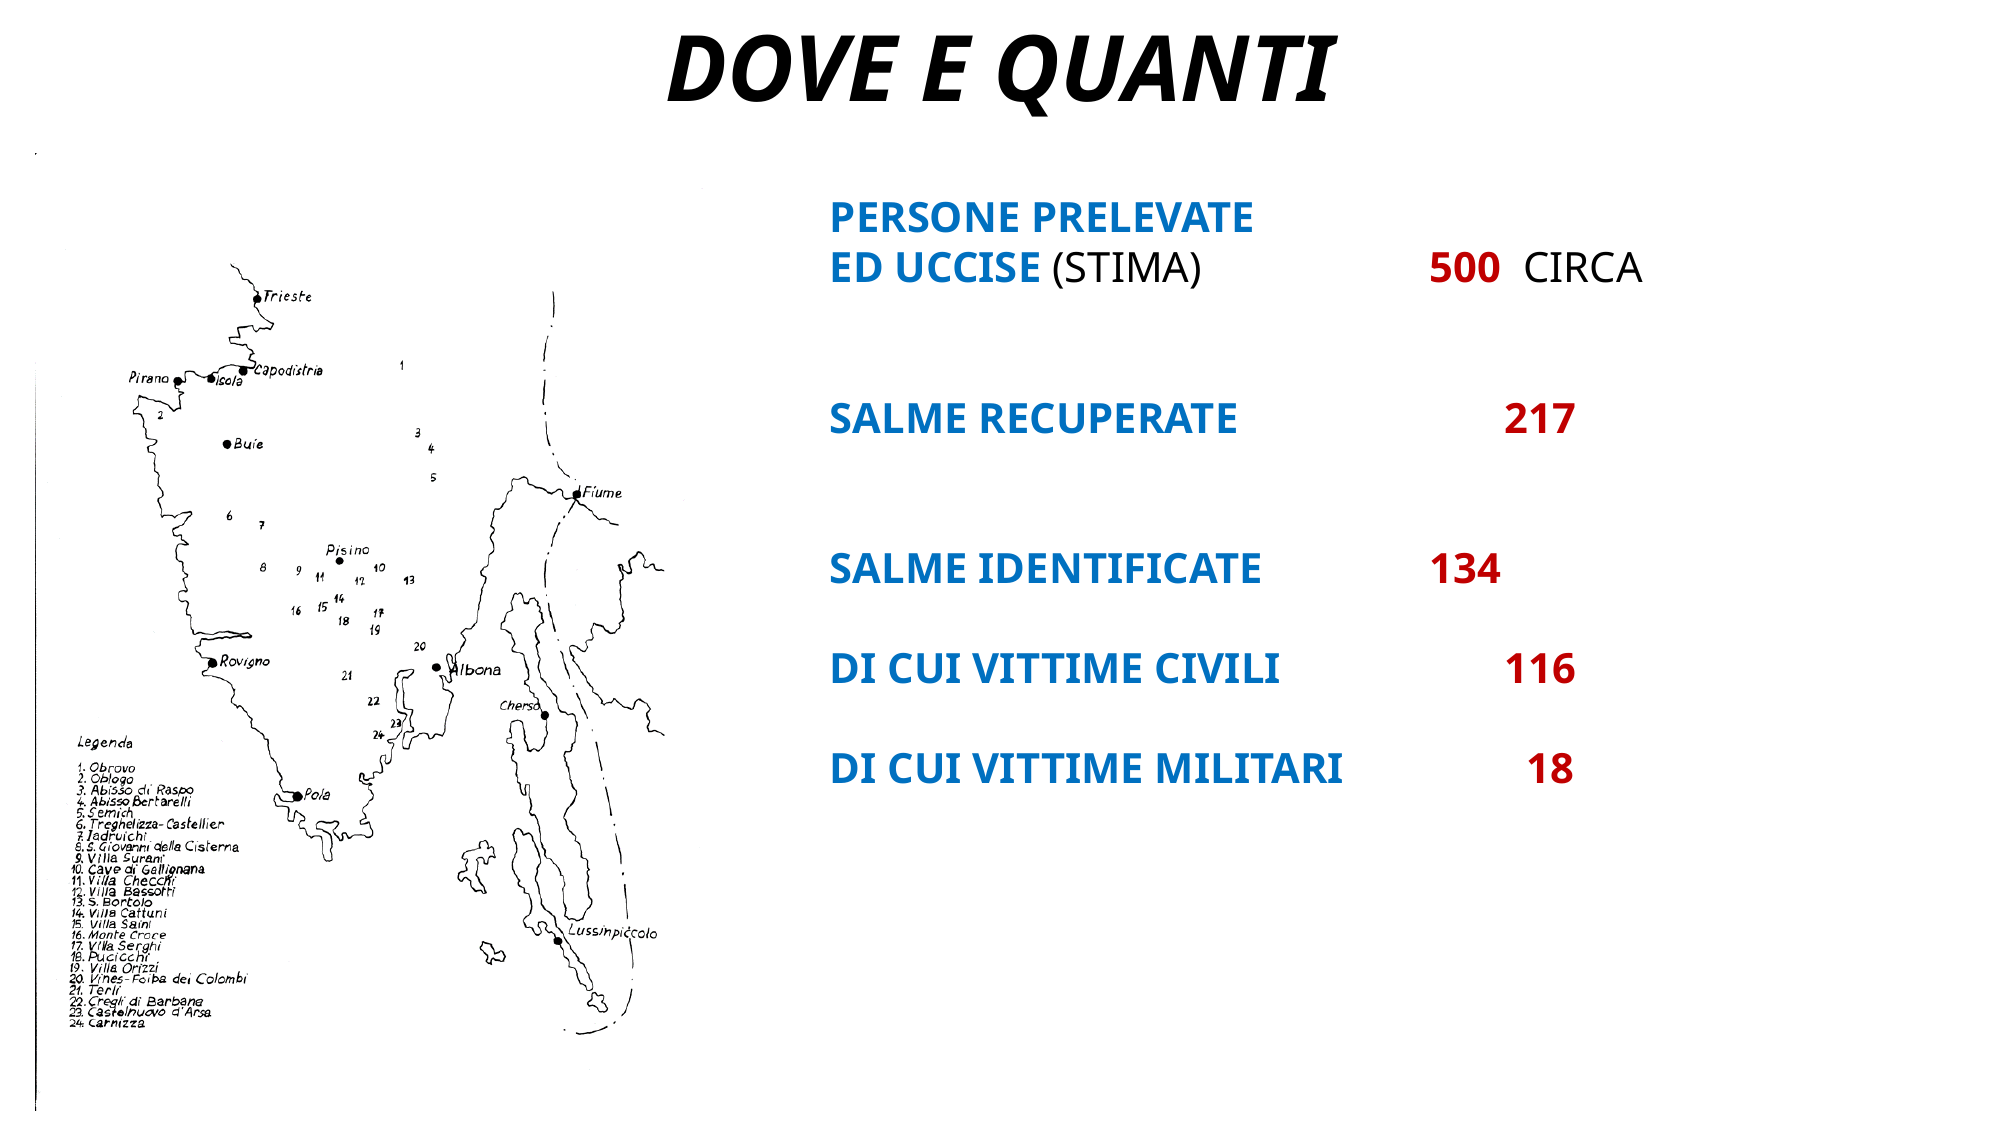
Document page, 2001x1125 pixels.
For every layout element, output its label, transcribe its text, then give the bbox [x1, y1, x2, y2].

text_box PERSONE PRELEVATE ED UCCISE (STIMA) 500 CIRCA SALME RECUPERATE 217 SALME IDENTIFICATE 134 DI CUI VITTIME CIVILI 116 DI CUI VITTIME MILITARI 18 [814, 183, 1975, 805]
title DOVE E QUANTI [137, 14, 1863, 112]
picture [35, 153, 713, 1111]
